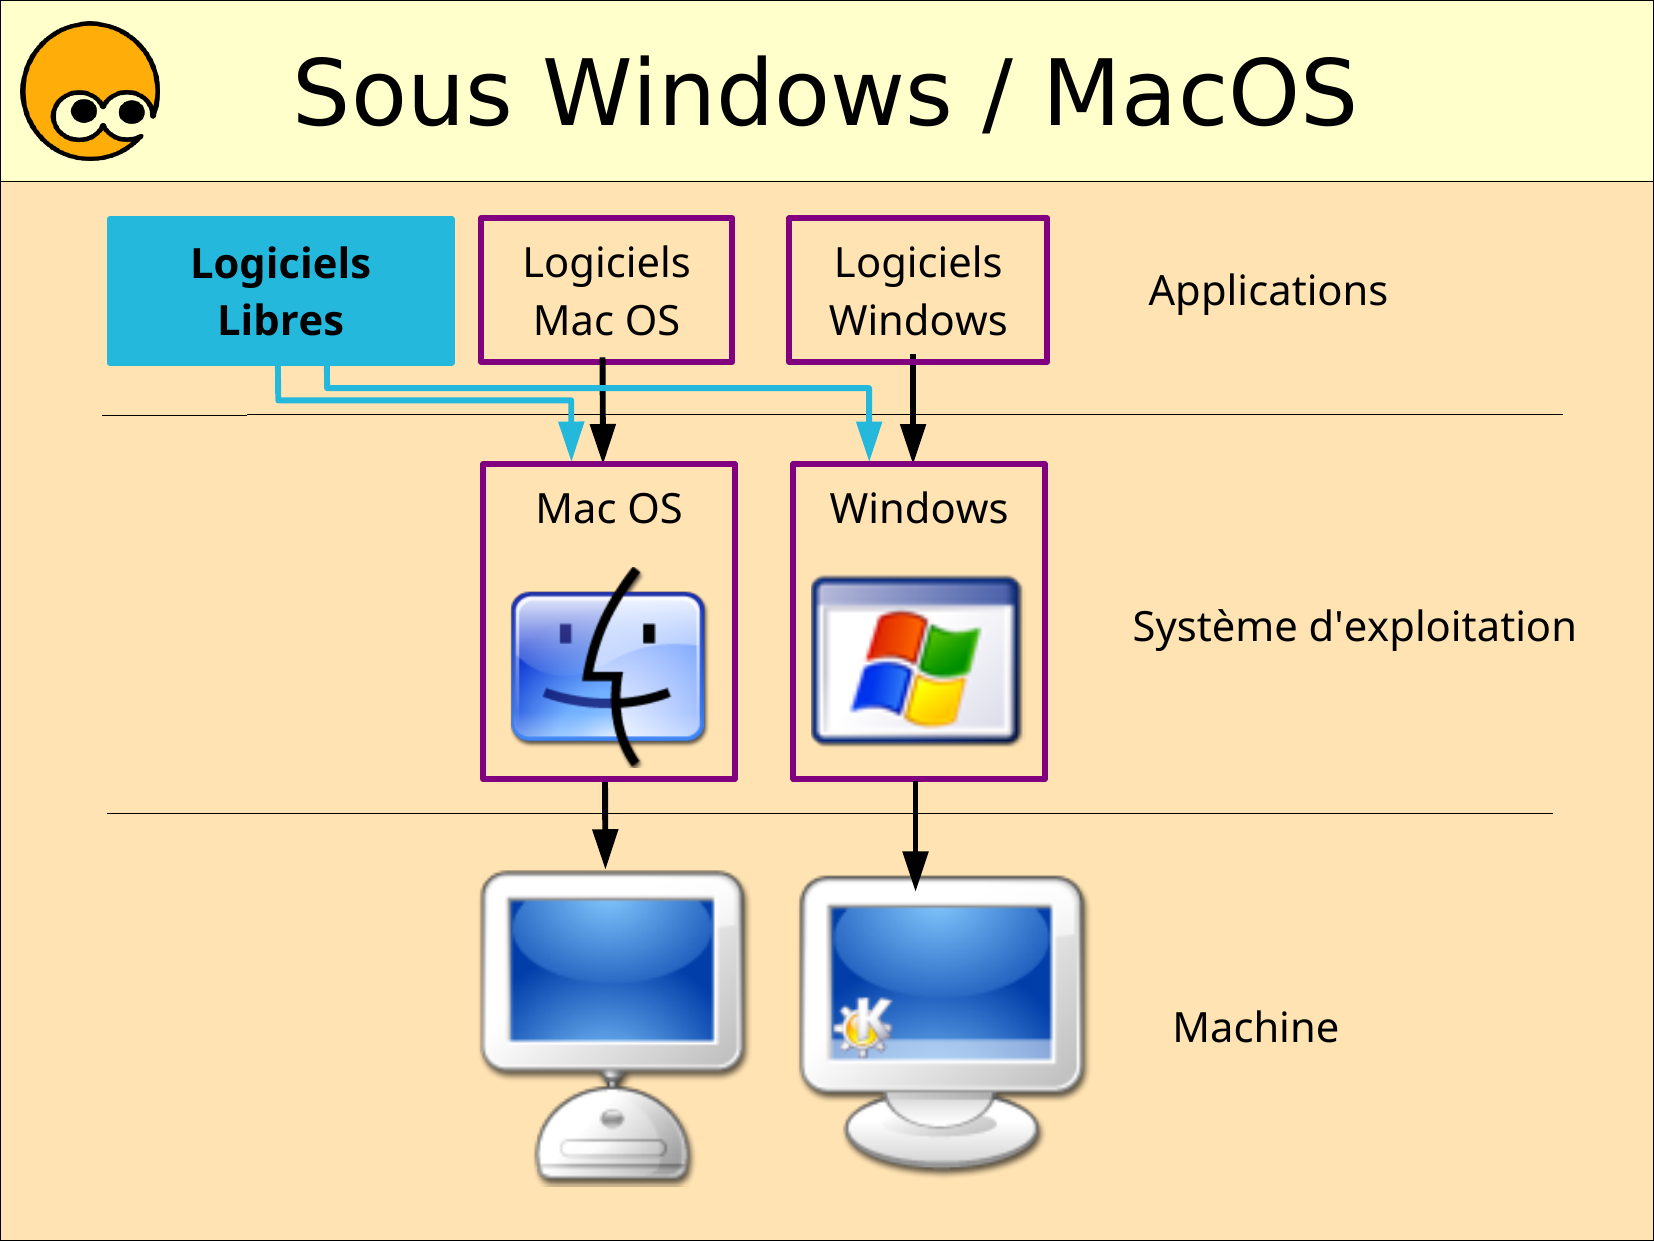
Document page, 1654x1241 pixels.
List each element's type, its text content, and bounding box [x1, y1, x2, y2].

title Sous Windows / MacOS [0, 33, 1654, 154]
picture [786, 872, 1097, 1183]
text_box Mac OS [483, 464, 735, 779]
text_box Applications [1133, 253, 1440, 328]
picture [20, 21, 160, 33]
text_box Système d'exploitation [1117, 589, 1628, 654]
picture [510, 567, 711, 768]
text_box Logiciels Libres [109, 227, 452, 355]
picture [20, 154, 160, 161]
text_box Logiciels Windows [789, 226, 1048, 354]
picture [449, 869, 767, 1187]
text_box Machine [1157, 990, 1440, 1065]
text_box Logiciels Mac OS [480, 226, 733, 354]
text_box Windows [793, 464, 1045, 779]
